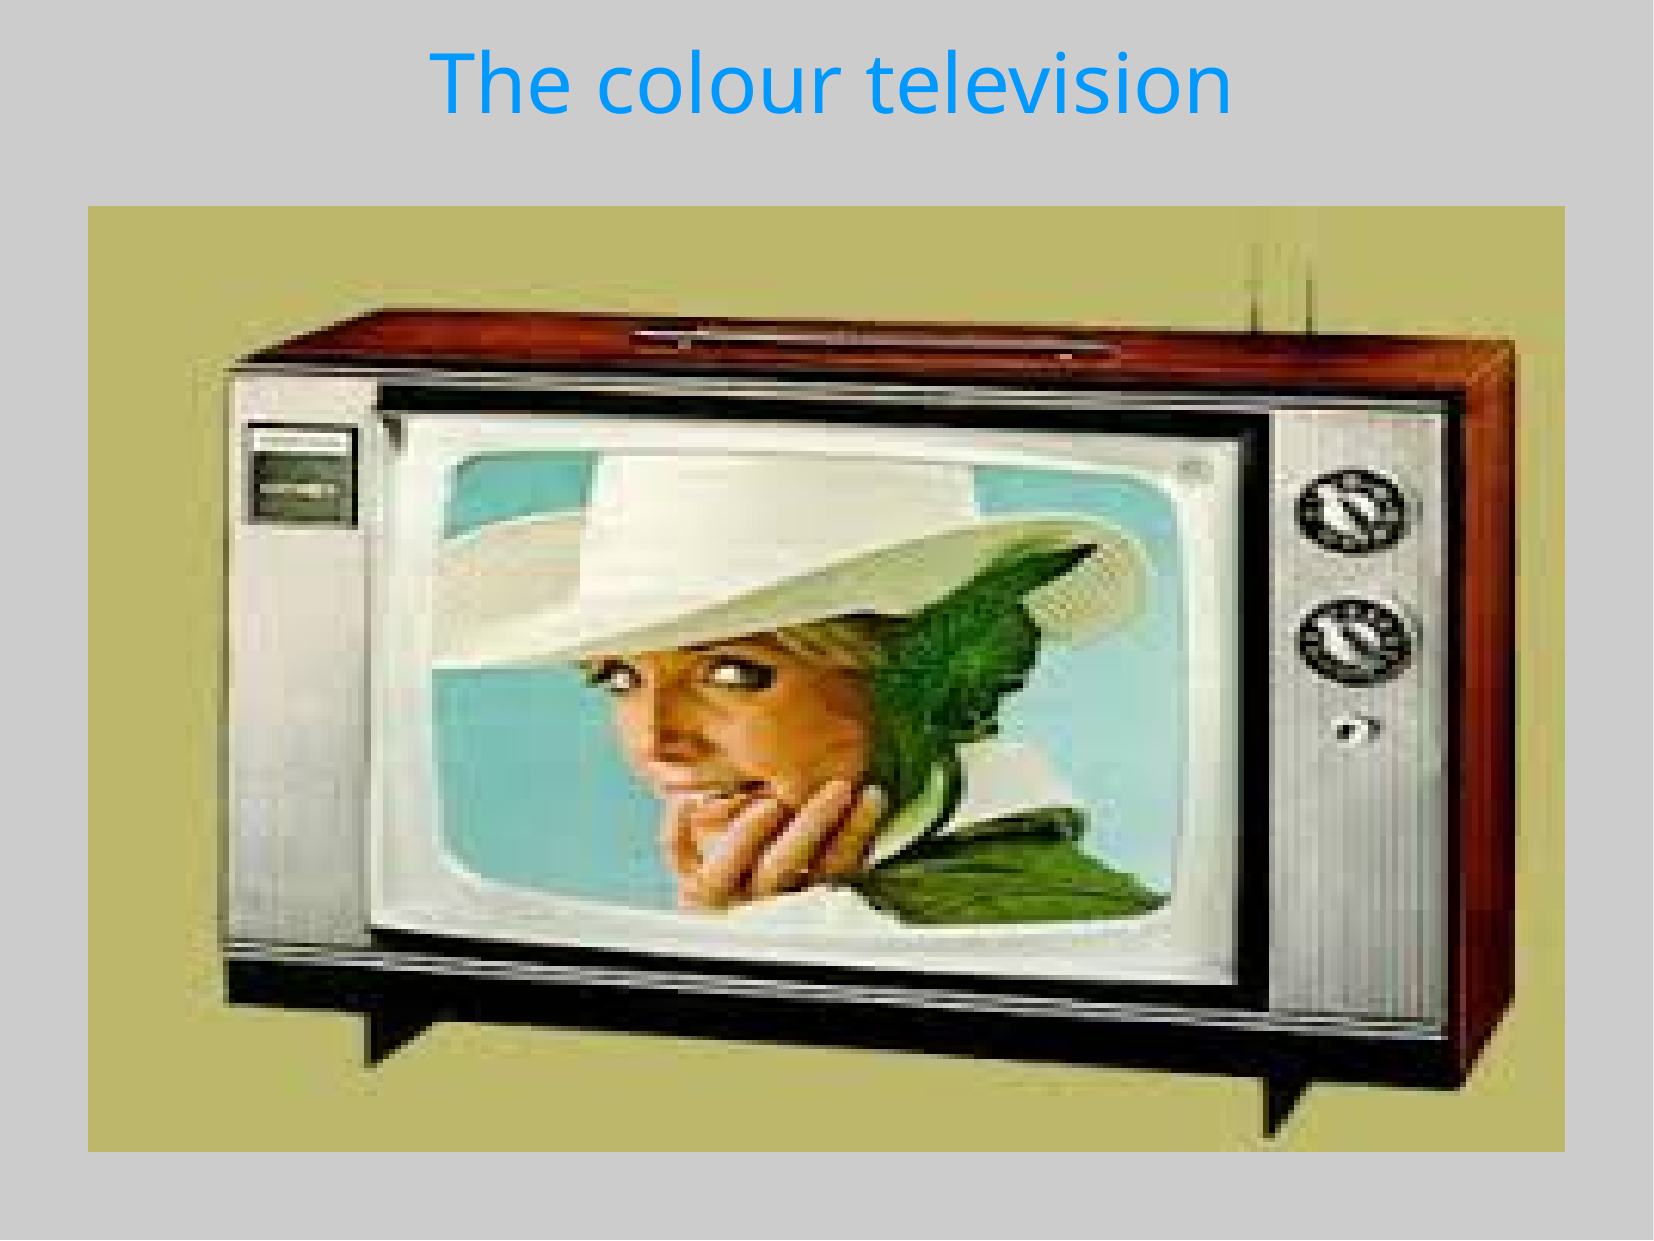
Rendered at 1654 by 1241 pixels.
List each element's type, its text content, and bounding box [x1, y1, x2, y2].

title The colour television [88, 14, 1577, 148]
picture [88, 206, 1565, 1152]
